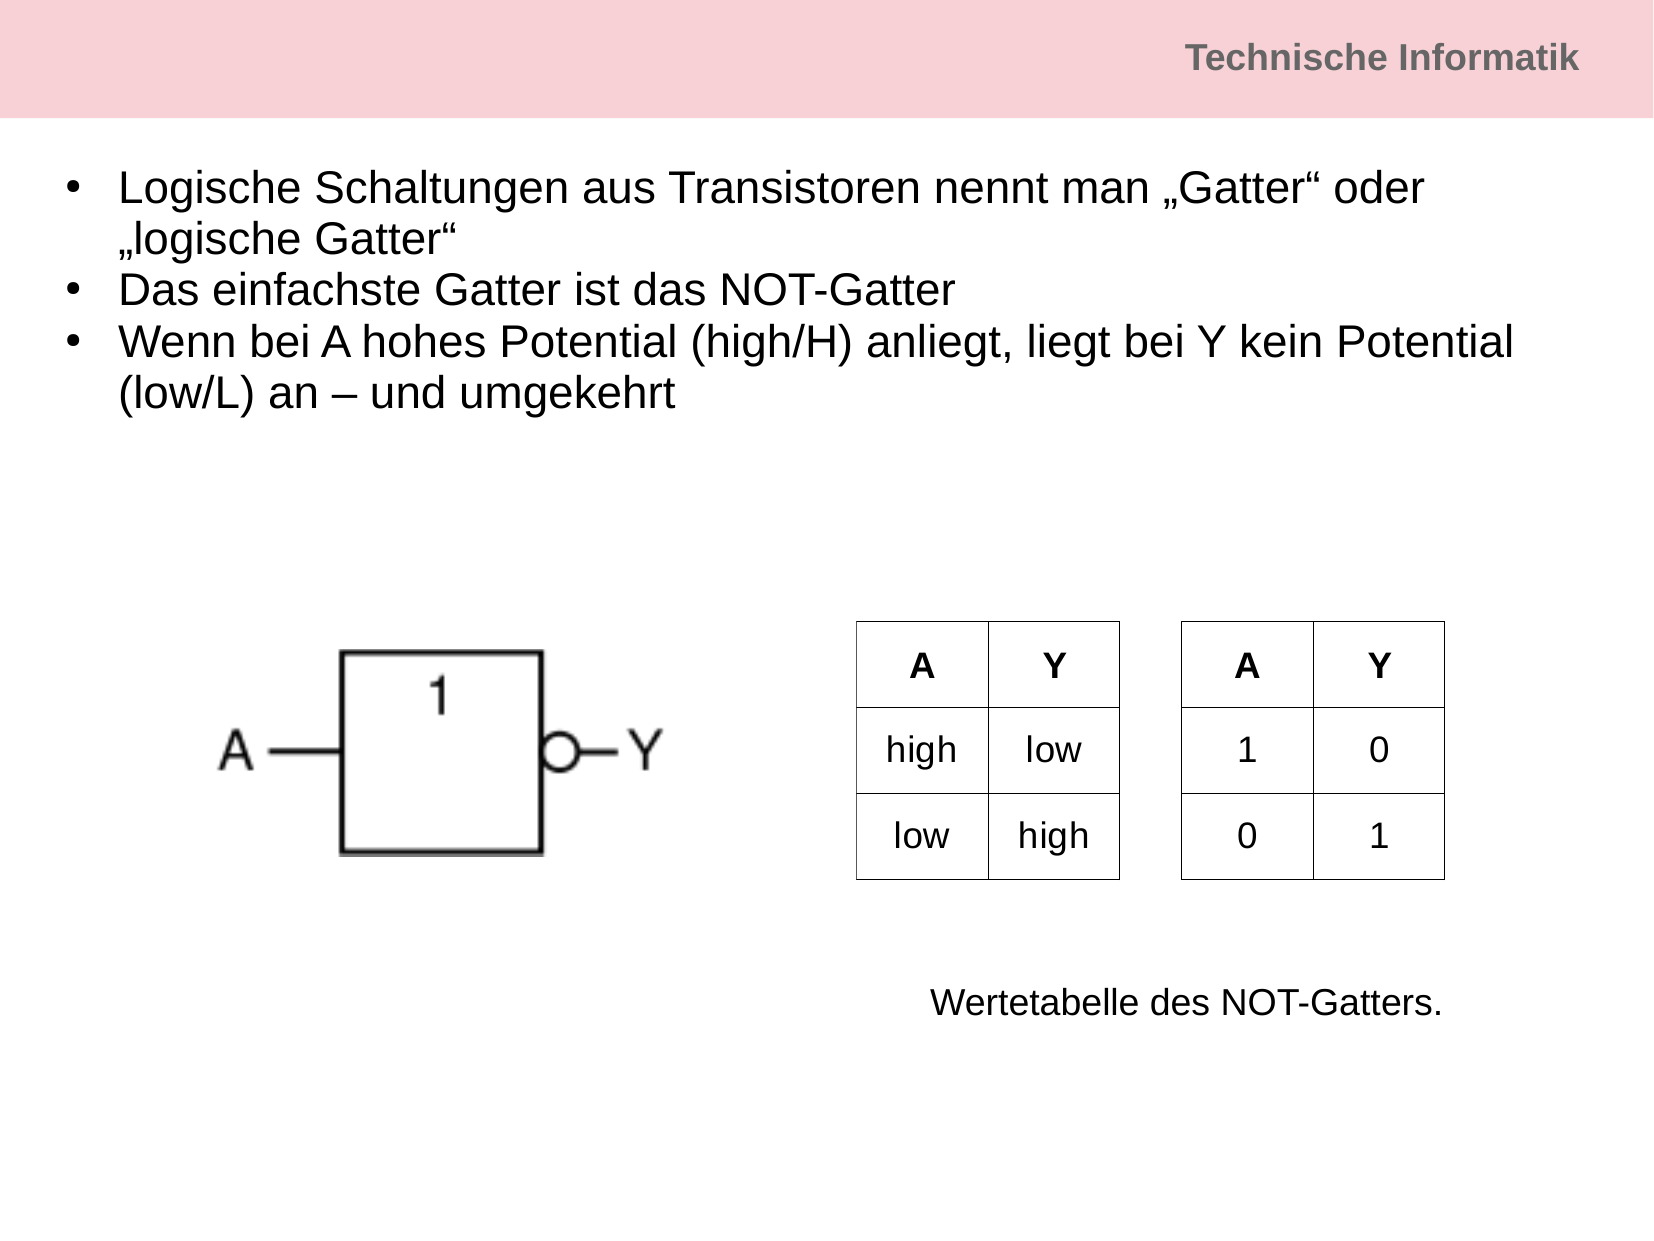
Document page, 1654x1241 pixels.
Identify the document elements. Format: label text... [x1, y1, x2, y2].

list Logische Schaltungen aus Transistoren nennt man „Gatter“ oder „logische Gatter“ Das einfachste Gatter ist das NOT-Gatter Wenn bei A hohes Potential (high/H) anliegt, liegt bei Y kein Potential (low/L) an – und umgekehrt [47, 161, 1536, 977]
chart [1181, 621, 1448, 886]
chart [856, 621, 1123, 886]
text_box [0, 0, 1654, 119]
picture [210, 649, 680, 857]
text_box Technische Informatik [915, 29, 1595, 87]
text_box Wertetabelle des NOT-Gatters. [915, 974, 1477, 1034]
